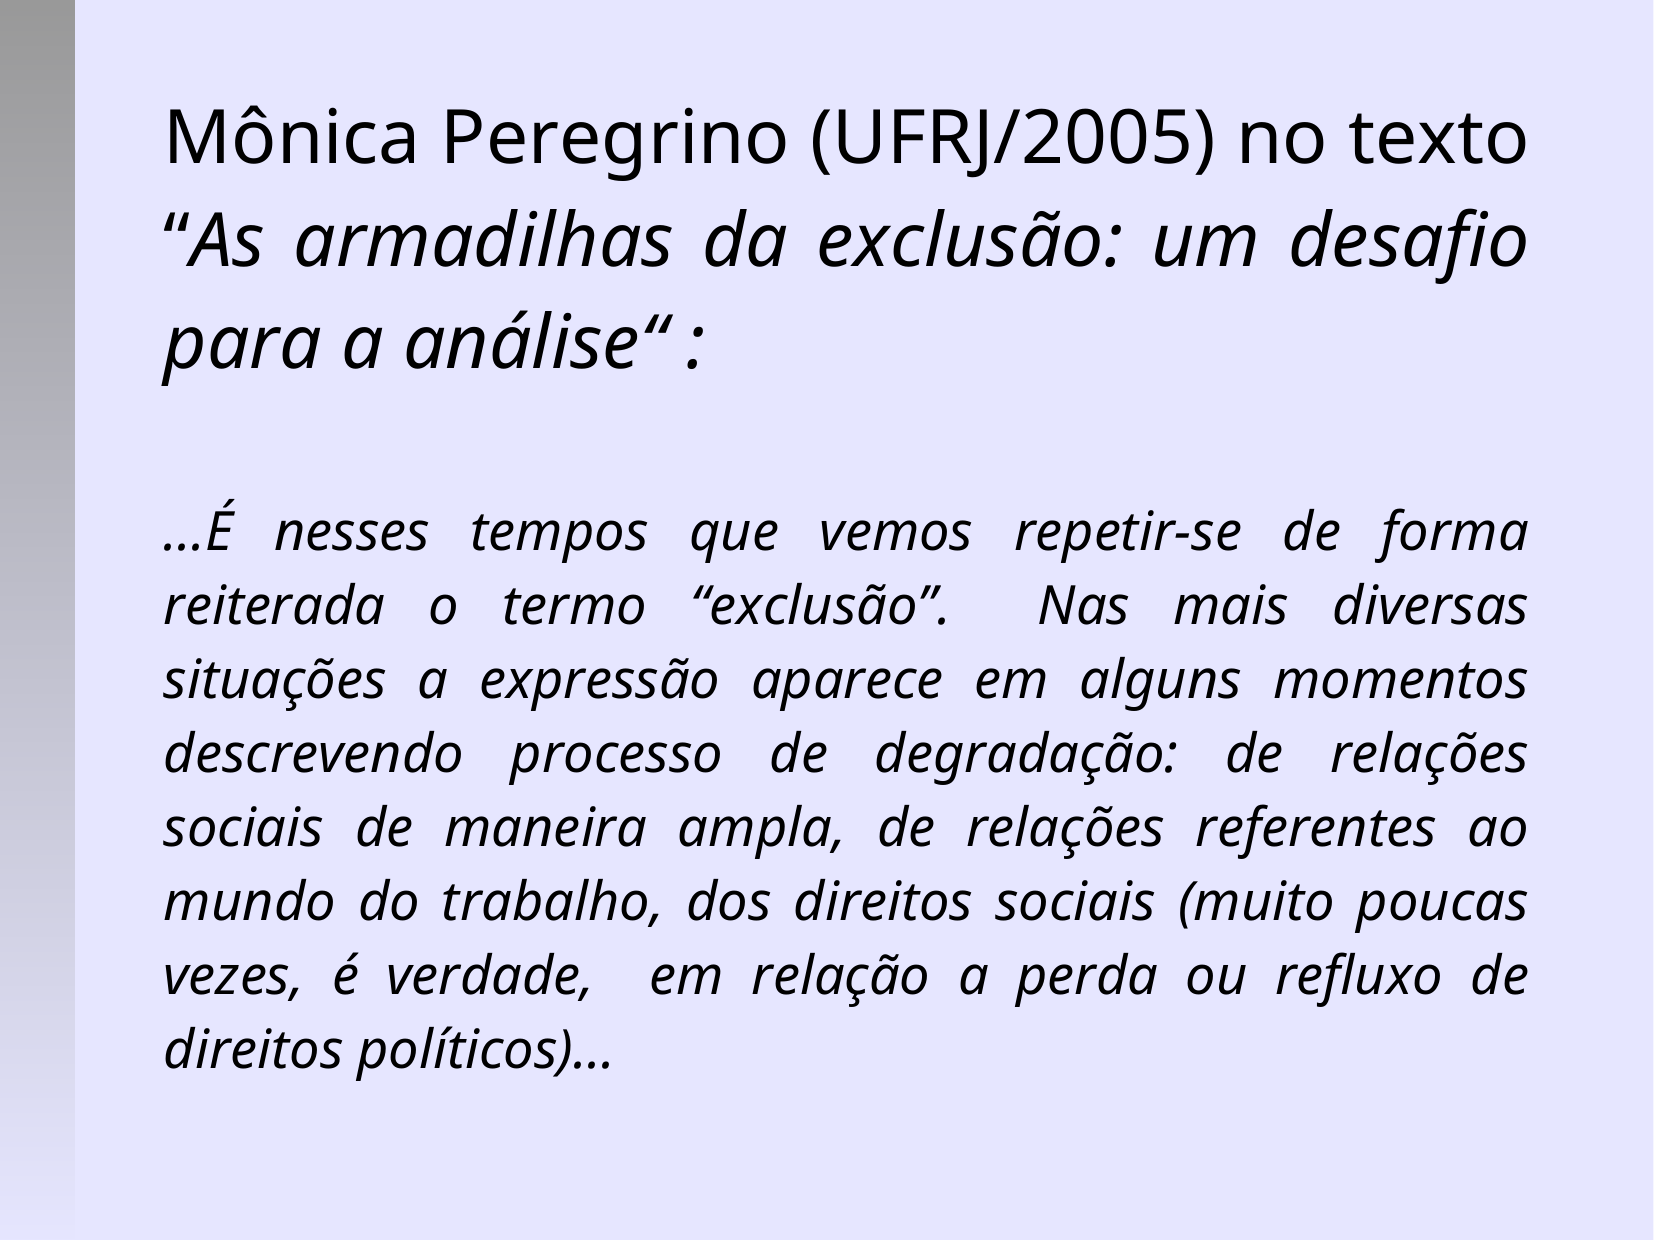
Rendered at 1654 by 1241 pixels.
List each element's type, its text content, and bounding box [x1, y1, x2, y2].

text_box Mônica Peregrino (UFRJ/2005) no texto “As armadilhas da exclusão: um desafio para a análise“ : ...É nesses tempos que vemos repetir-se de forma reiterada o termo “exclusão”. Nas mais diversas situações a expressão aparece em alguns momentos descrevendo processo de degradação: de relações sociais de maneira ampla, de relações referentes ao mundo do trabalho, dos direitos sociais (muito poucas vezes, é verdade, em relação a perda ou refluxo de direitos políticos)... [149, 76, 1546, 1153]
